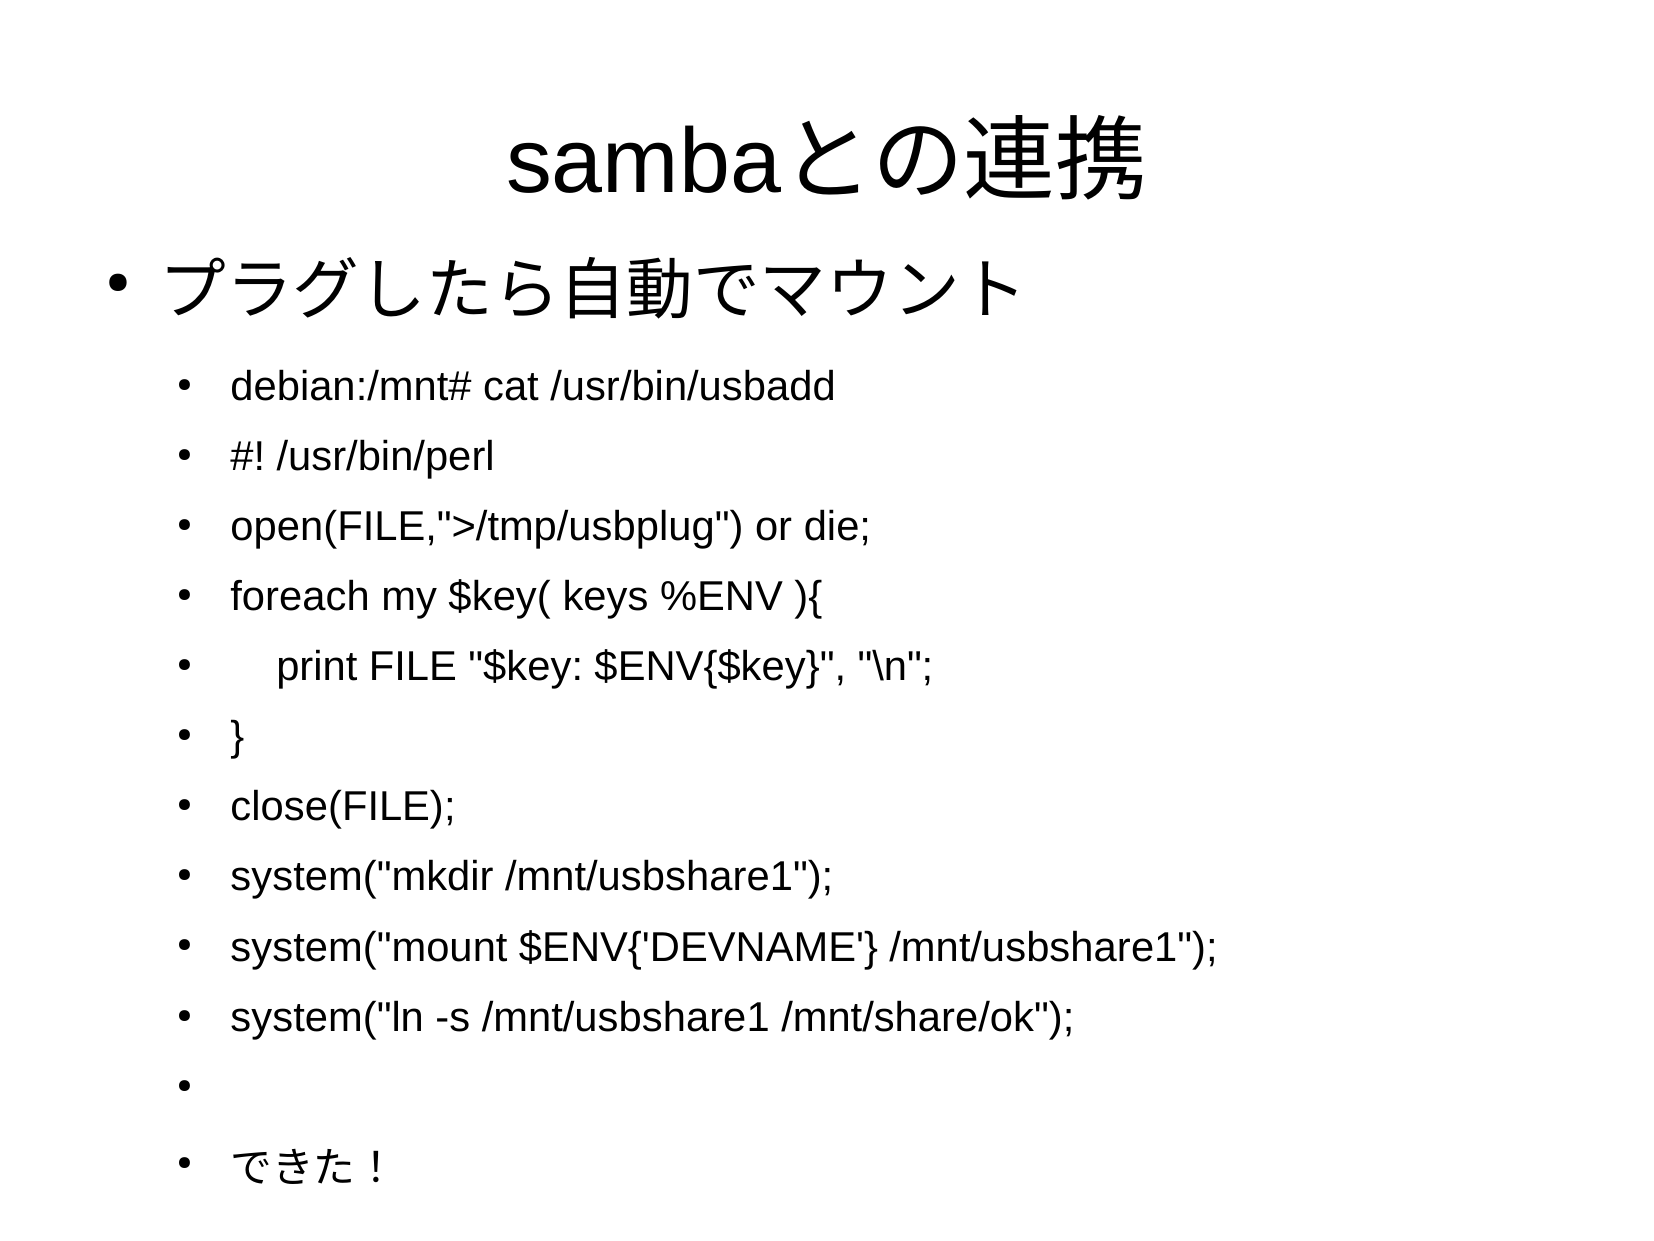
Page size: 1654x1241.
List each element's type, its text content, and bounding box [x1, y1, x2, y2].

title sambaとの連携 [82, 56, 1571, 250]
list プラグしたら自動でマウント debian:/mnt# cat /usr/bin/usbadd #! /usr/bin/perl open(FILE,">/tmp/usbplug") or die; foreach my $key( keys %ENV ){ print FILE "$key: $ENV{$key}", "\n"; } close(FILE); system("mkdir /mnt/usbshare1"); system("mount $ENV{'DEVNAME'} /mnt/usbshare1"); system("ln -s /mnt/usbshare1 /mnt/share/ok"); できた！ [88, 236, 1577, 1141]
